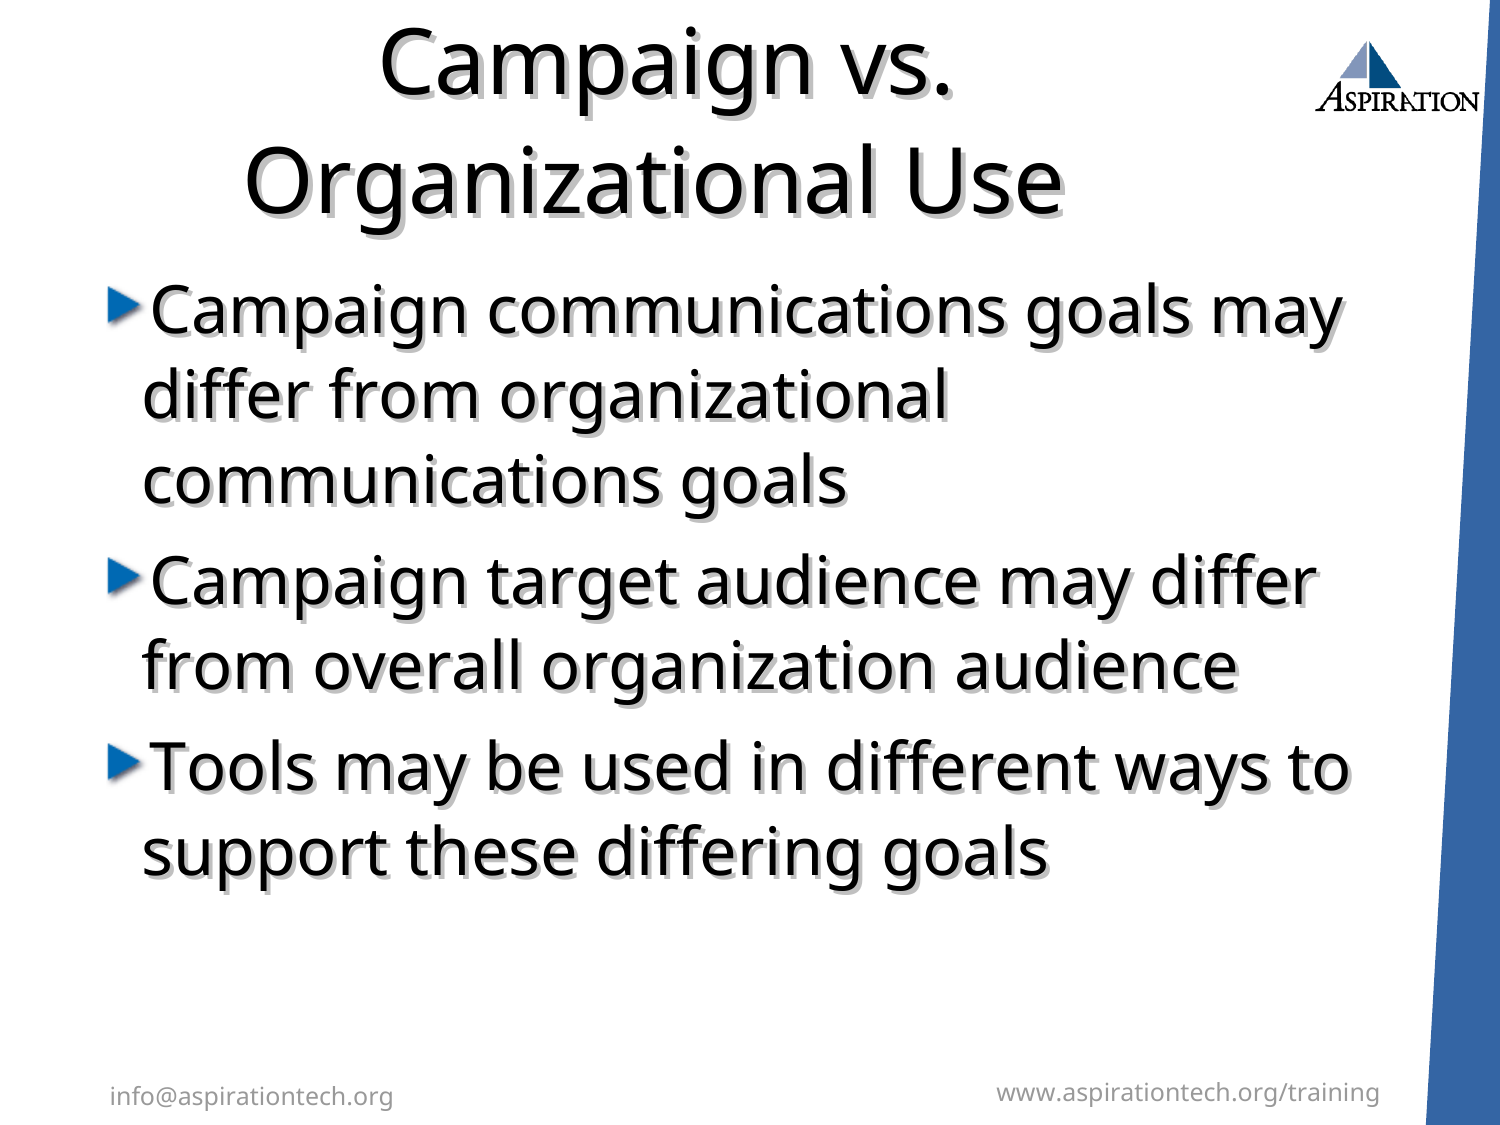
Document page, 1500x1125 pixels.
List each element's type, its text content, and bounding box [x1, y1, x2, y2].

picture [1315, 41, 1480, 120]
list Campaign communications goals may differ from organizational communications goals Campaign target audience may differ from overall organization audience Tools may be used in different ways to support these differing goals [49, 262, 1448, 915]
title Campaign vs. Organizational Use [49, 19, 1284, 206]
